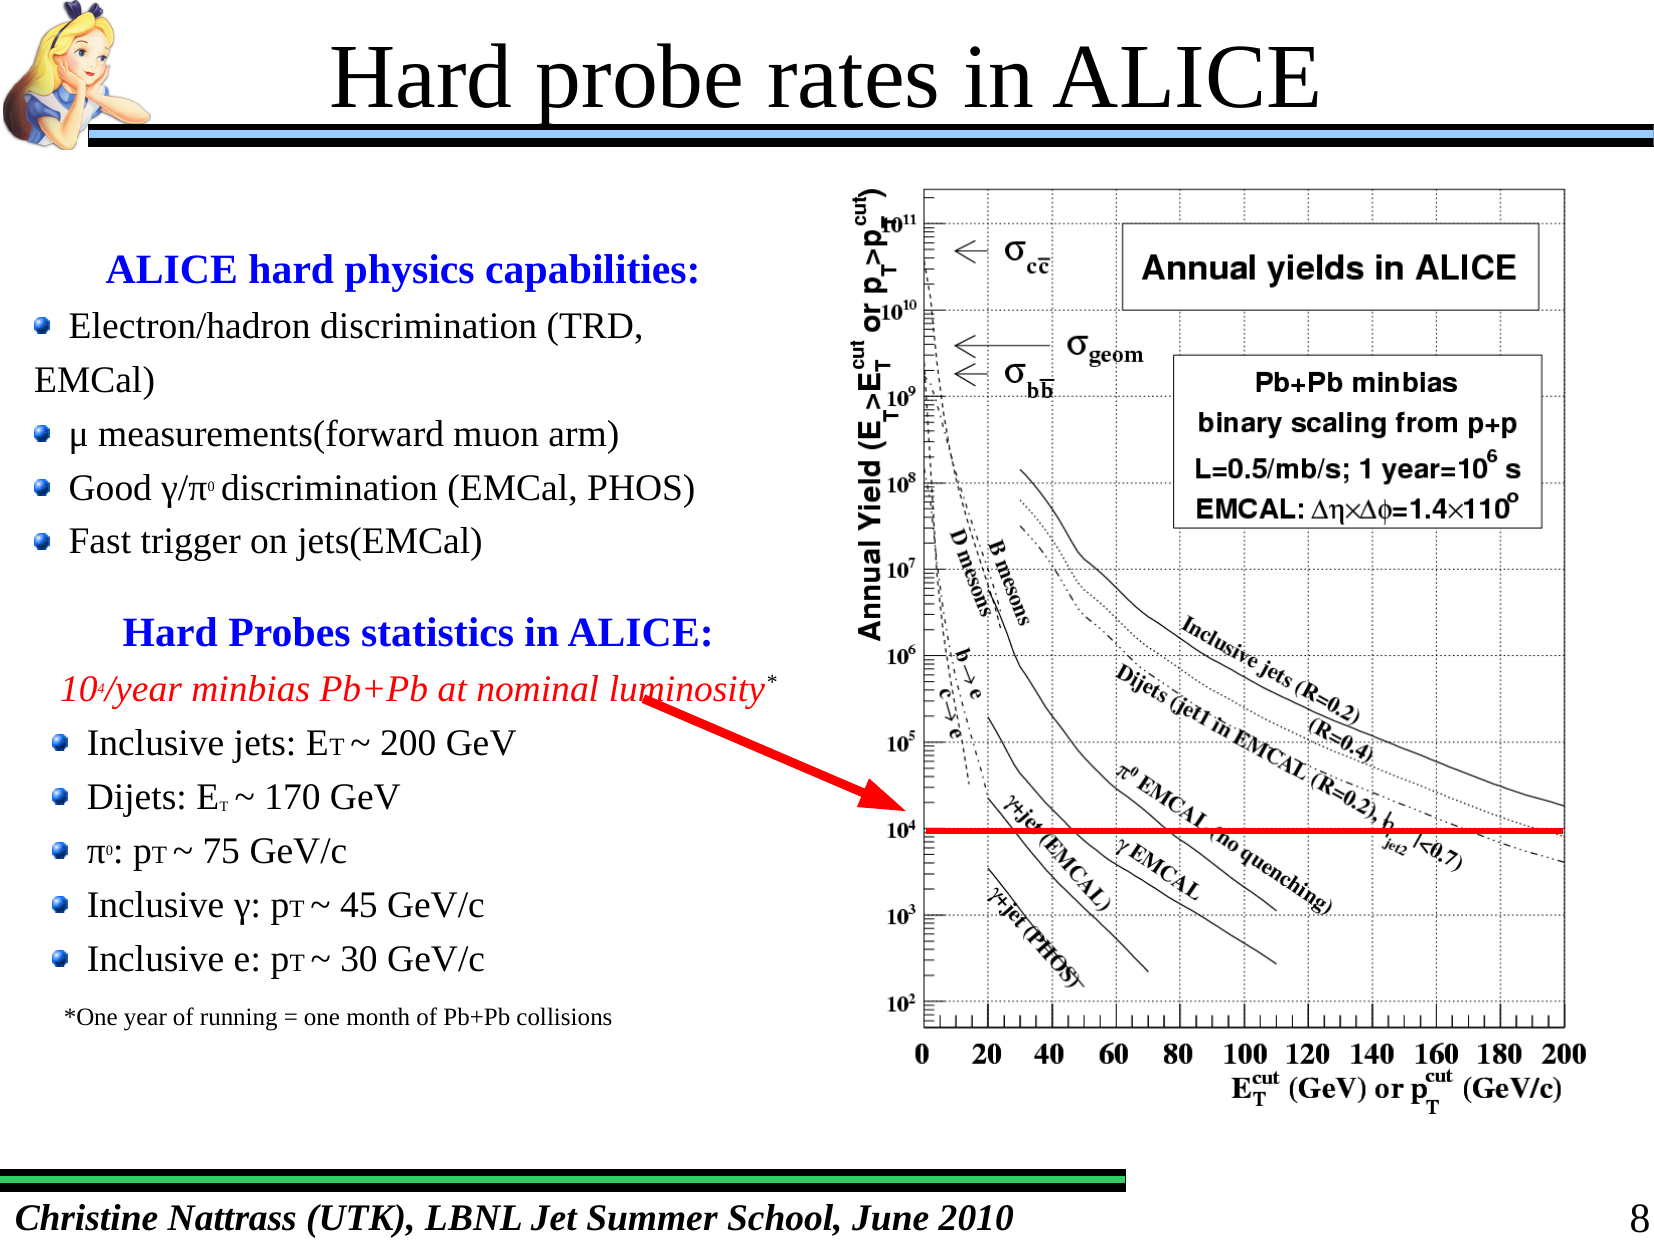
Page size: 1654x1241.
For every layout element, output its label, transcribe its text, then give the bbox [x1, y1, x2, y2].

text_box ALICE hard physics capabilities: Electron/hadron discrimination (TRD, EMCal) μ measurements(forward muon arm) Good γ/π0 discrimination (EMCal, PHOS) Fast trigger on jets(EMCal) [19, 225, 788, 556]
title Hard probe rates in ALICE [82, 3, 1571, 151]
text_box *One year of running = one month of Pb+Pb collisions [49, 995, 688, 1039]
picture [3, 0, 151, 150]
text_box Hard Probes statistics in ALICE: 104/year minbias Pb+Pb at nominal luminosity* Inclusive jets: ET ~ 200 GeV Dijets: ET ~ 170 GeV π0: pT ~ 75 GeV/c Inclusive γ: pT ~ 45 GeV/c Inclusive e: pT ~ 30 GeV/c [37, 588, 800, 983]
picture [844, 149, 1613, 1126]
